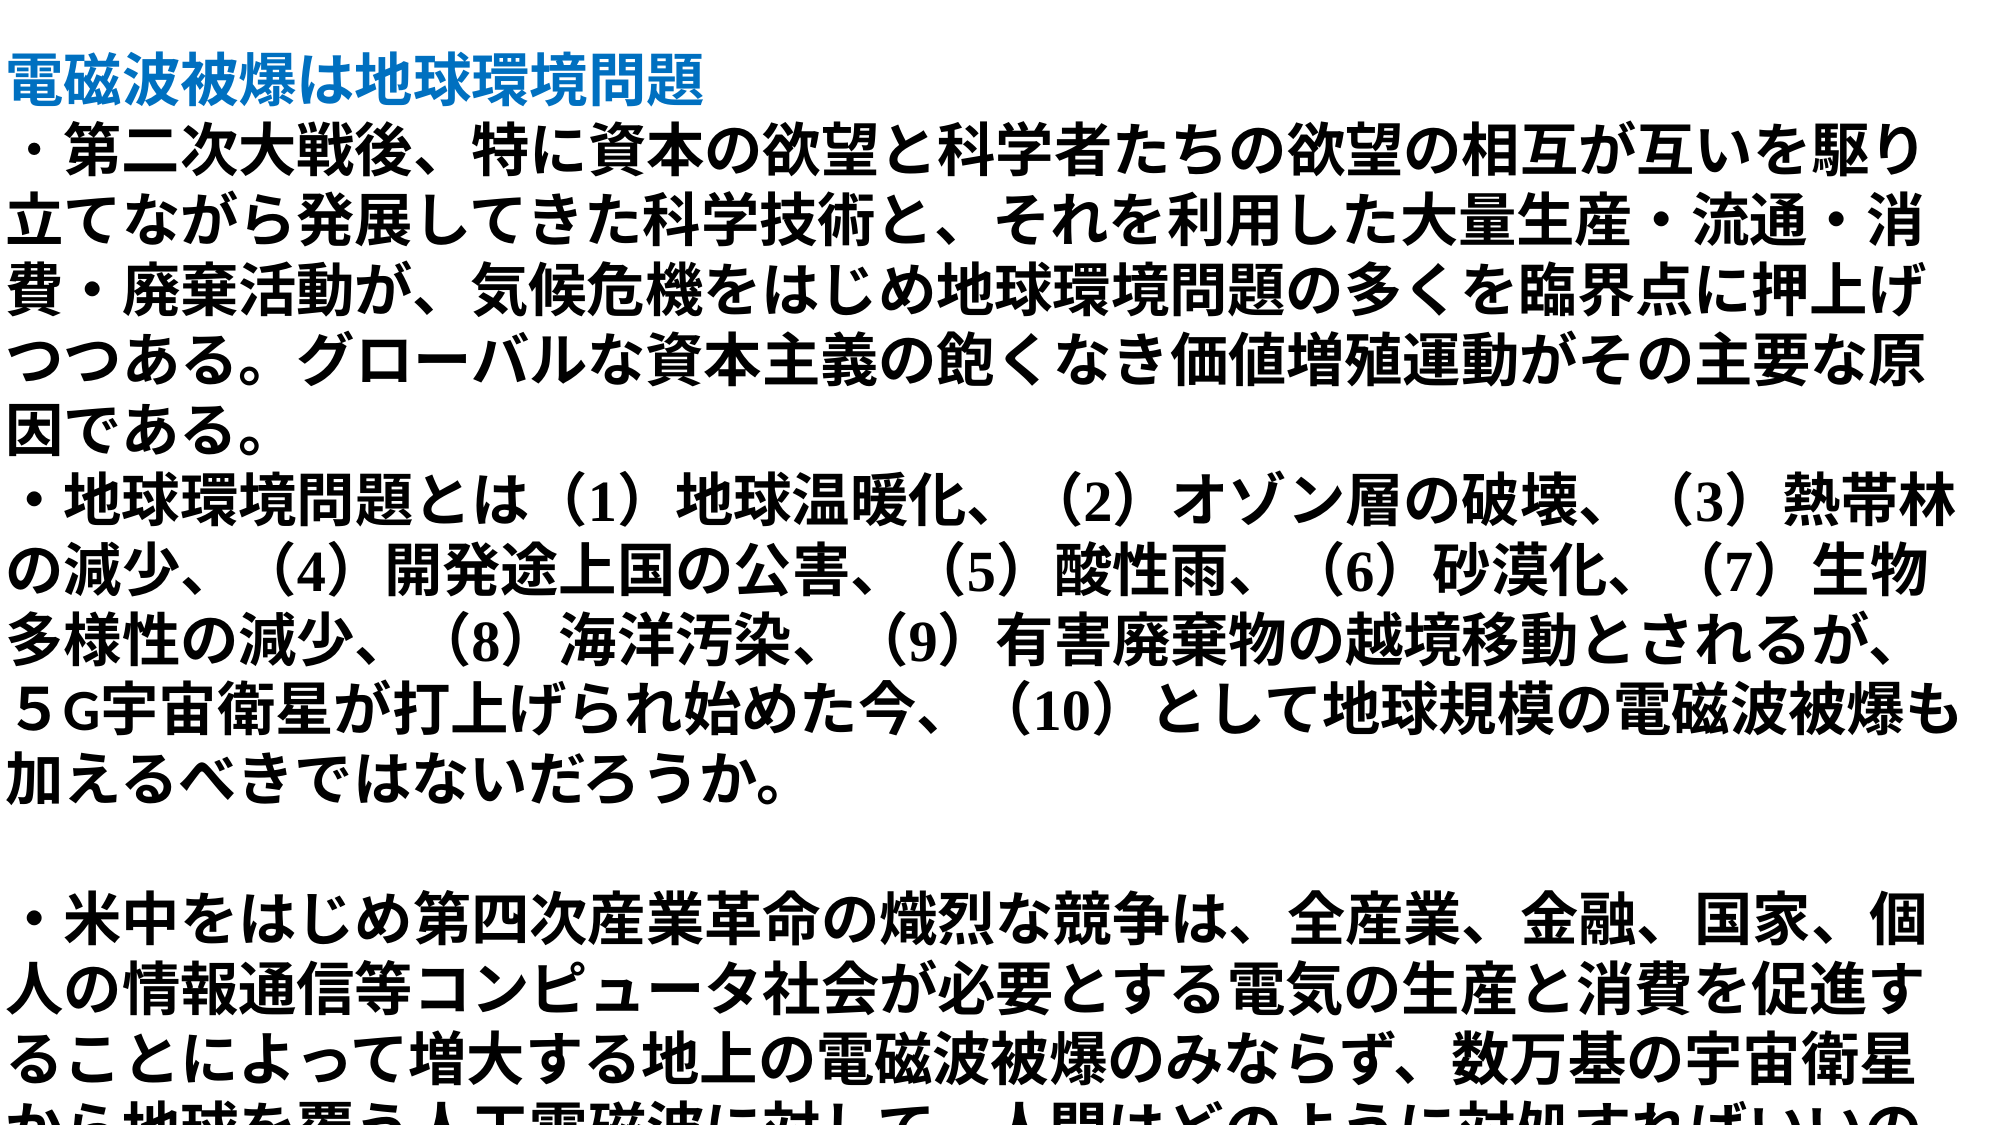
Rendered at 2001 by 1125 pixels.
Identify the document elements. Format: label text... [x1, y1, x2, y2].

text_box 電磁波被爆は地球環境問題 ・第二次大戦後、特に資本の欲望と科学者たちの欲望の相互が互いを駆り立てながら発展してきた科学技術と、それを利用した大量生産・流通・消費・廃棄活動が、気候危機をはじめ地球環境問題の多くを臨界点に押上げつつある。グローバルな資本主義の飽くなき価値増殖運動がその主要な原因である。 ・地球環境問題とは（1）地球温暖化、（2）オゾン層の破壊、（3）熱帯林の減少、（4）開発途上国の公害、（5）酸性雨、（6）砂漠化、（7）生物多様性の減少、（8）海洋汚染、（9）有害廃棄物の越境移動とされるが、５G宇宙衛星が打上げられ始めた今、（10）として地球規模の電磁波被爆も加えるべきではないだろうか。 ・米中をはじめ第四次産業革命の熾烈な競争は、全産業、金融、国家、個人の情報通信等コンピュータ社会が必要とする電気の生産と消費を促進することによって増大する地上の電磁波被爆のみならず、数万基の宇宙衛星から地球を覆う人工電磁波に対して、人間はどのように対処すればいいのだろう、被害を受けている他の生命体に対してどのように責任を取ればいいのだろうか。 [0, 35, 1991, 1125]
